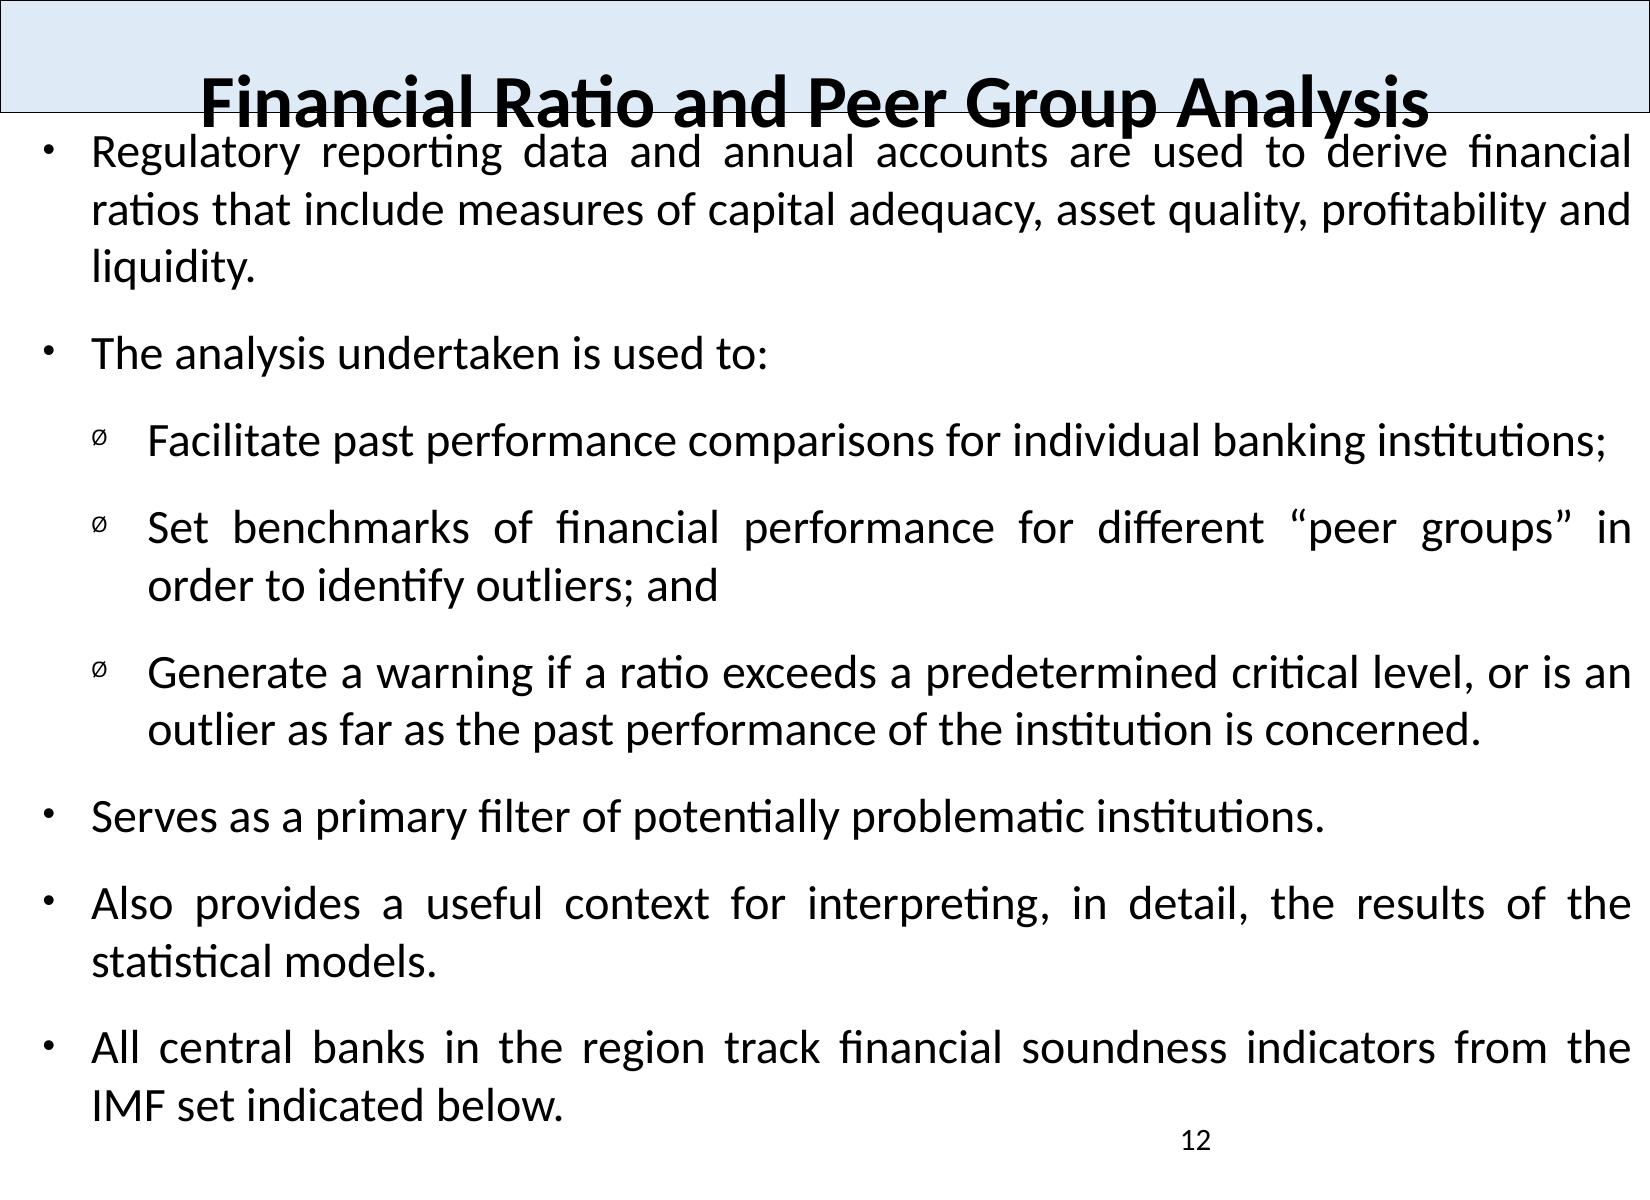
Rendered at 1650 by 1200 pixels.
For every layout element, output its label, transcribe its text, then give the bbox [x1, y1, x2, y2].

slide_number <numéro> [1165, 1112, 1537, 1177]
list Regulatory reporting data and annual accounts are used to derive financial ratios that include measures of capital adequacy, asset quality, profitability and liquidity. The analysis undertaken is used to: Facilitate past performance comparisons for individual banking institutions; Set benchmarks of financial performance for different “peer groups” in order to identify outliers; and Generate a warning if a ratio exceeds a predetermined critical level, or is an outlier as far as the past performance of the institution is concerned. Serves as a primary filter of potentially problematic institutions. Also provides a useful context for interpreting, in detail, the results of the statistical models. All central banks in the region track financial soundness indicators from the IMF set indicated below. [0, 112, 1650, 1200]
title Financial Ratio and Peer Group Analysis [0, 0, 1650, 112]
